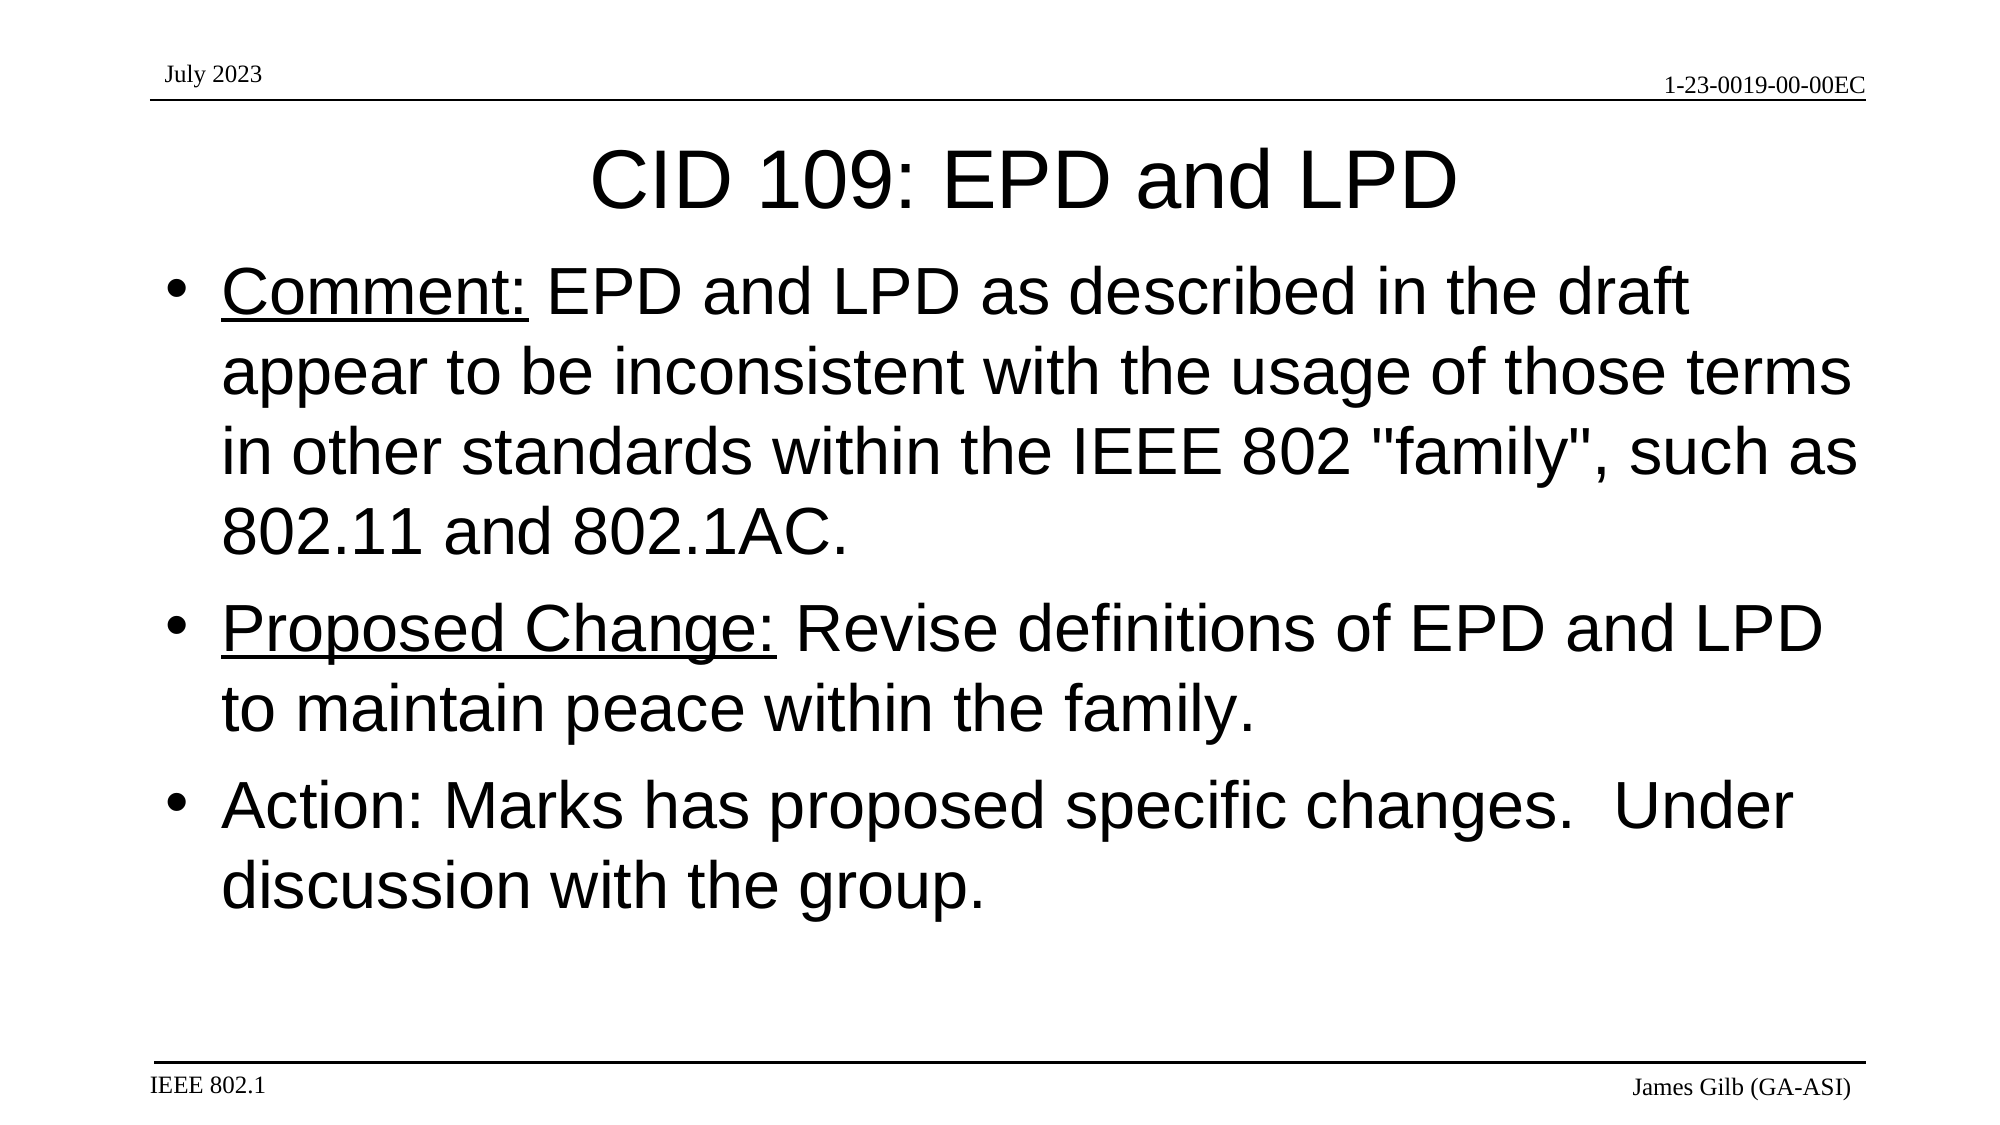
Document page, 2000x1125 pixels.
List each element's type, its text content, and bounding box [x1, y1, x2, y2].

list Comment: EPD and LPD as described in the draft appear to be inconsistent with the usage of those terms in other standards within the IEEE 802 "family", such as 802.11 and 802.1AC. Proposed Change: Revise definitions of EPD and LPD to maintain peace within the family. Action: Marks has proposed specific changes. Under discussion with the group. [150, 239, 1900, 1051]
title CID 109: EPD and LPD [149, 112, 1900, 238]
